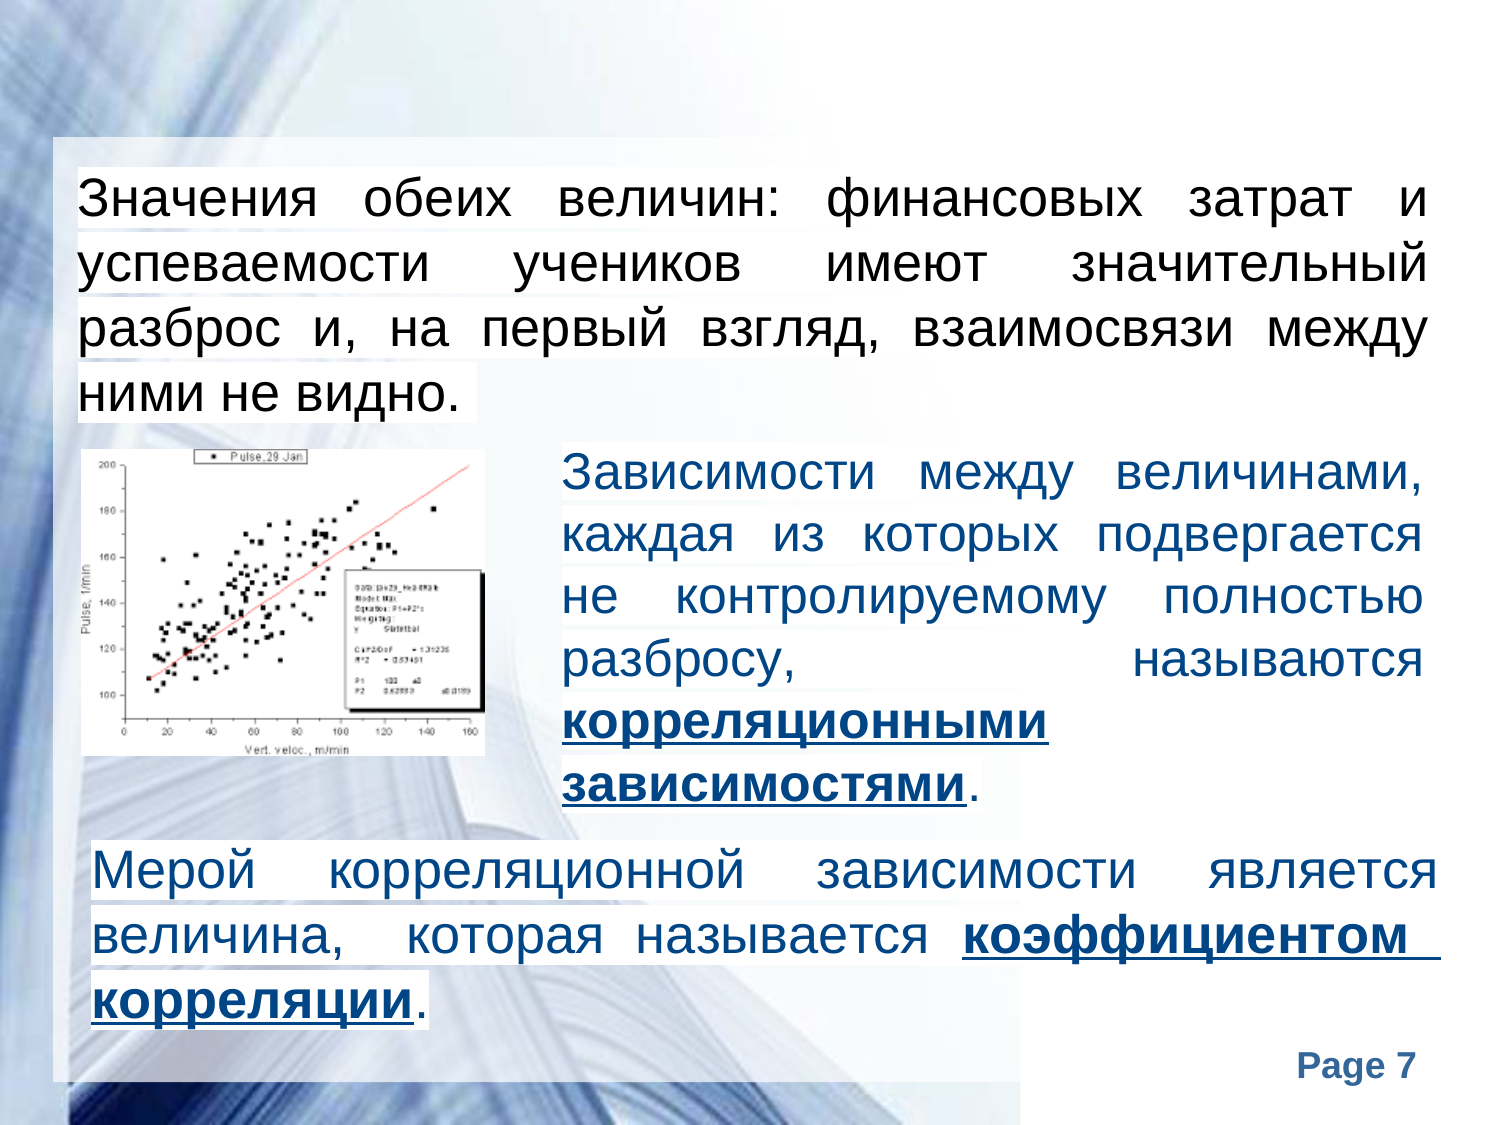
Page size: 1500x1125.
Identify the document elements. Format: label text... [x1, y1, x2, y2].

text_box Значения обеих величин: финансовых затрат и успеваемости учеников имеют значительный разброс и, на первый взгляд, взаимосвязи между ними не видно. [77, 161, 1431, 497]
list Зависимости между величинами, каждая из которых подвергается не контролируемому полностью разбросу, называются корреляционными зависимостями. [507, 497, 1426, 815]
list Мерой корреляционной зависимости является величина, которая называется коэффициентом корреляции. [91, 834, 1441, 1063]
picture [0, 0, 1500, 1125]
